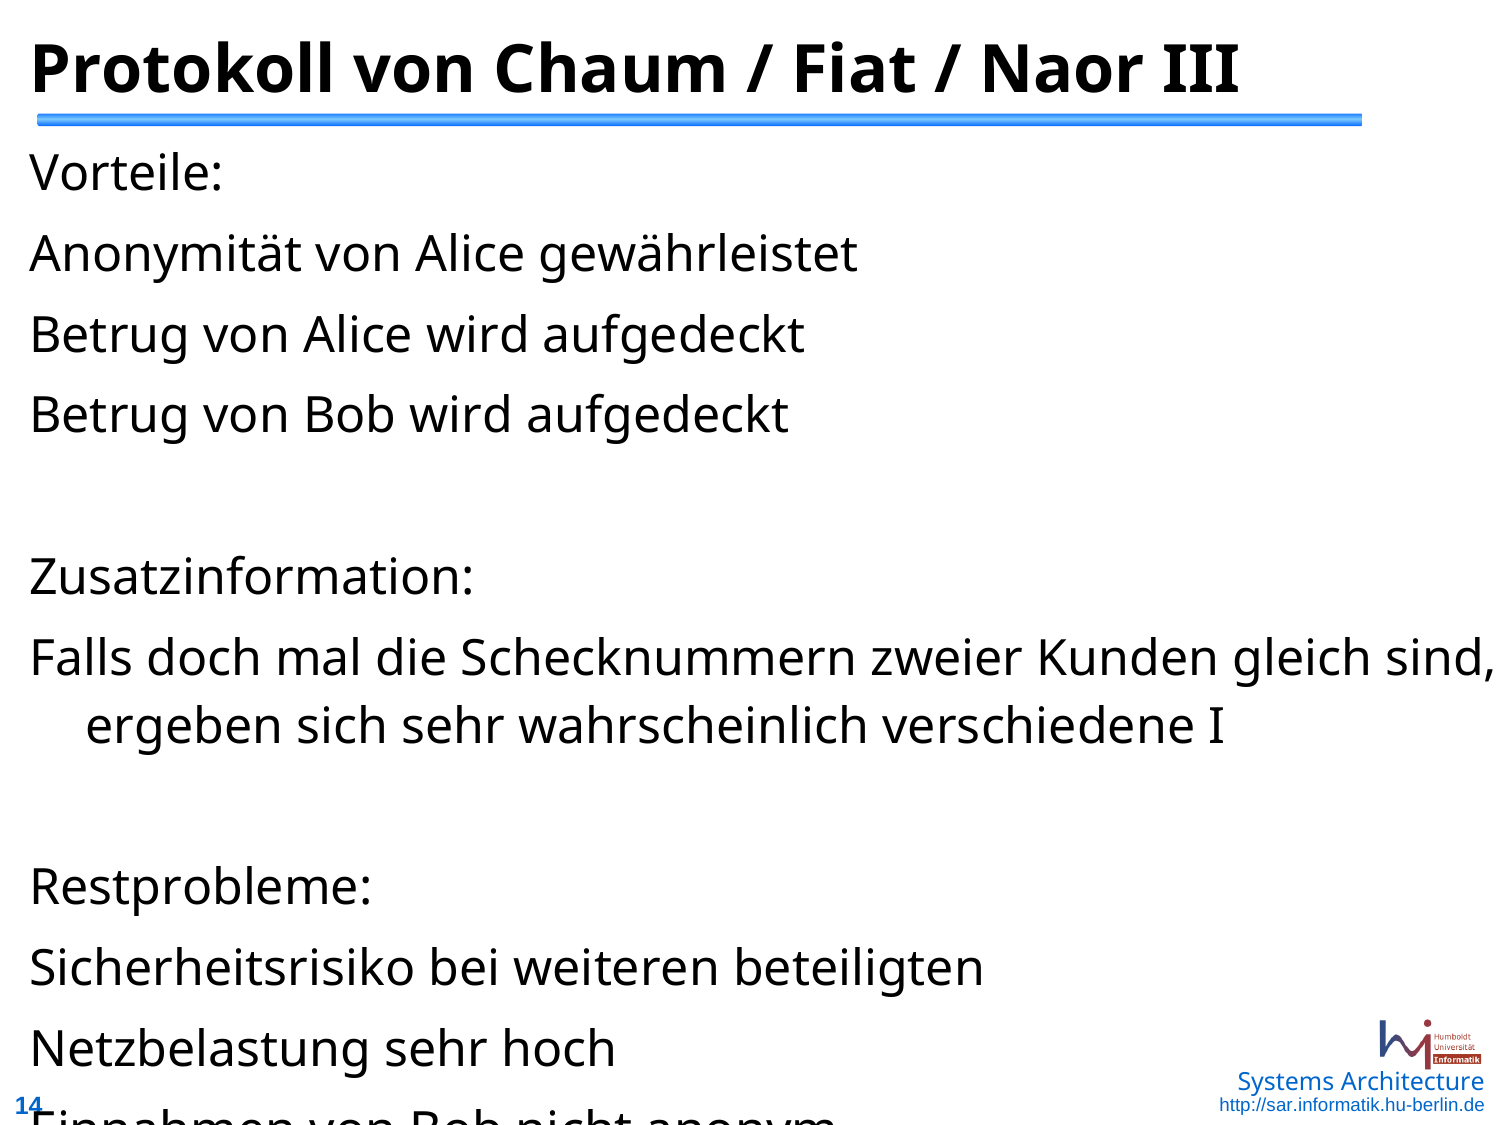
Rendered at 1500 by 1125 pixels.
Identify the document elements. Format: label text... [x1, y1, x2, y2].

list Vorteile: Anonymität von Alice gewährleistet Betrug von Alice wird aufgedeckt Betrug von Bob wird aufgedeckt Zusatzinformation: Falls doch mal die Schecknummern zweier Kunden gleich sind, ergeben sich sehr wahrscheinlich verschiedene I Restprobleme: Sicherheitsrisiko bei weiteren beteiligten Netzbelastung sehr hoch Einnahmen von Bob nicht anonym Wechselgeldproblem [29, 137, 1500, 1107]
title Protokoll von Chaum / Fiat / Naor III [29, 26, 1500, 108]
